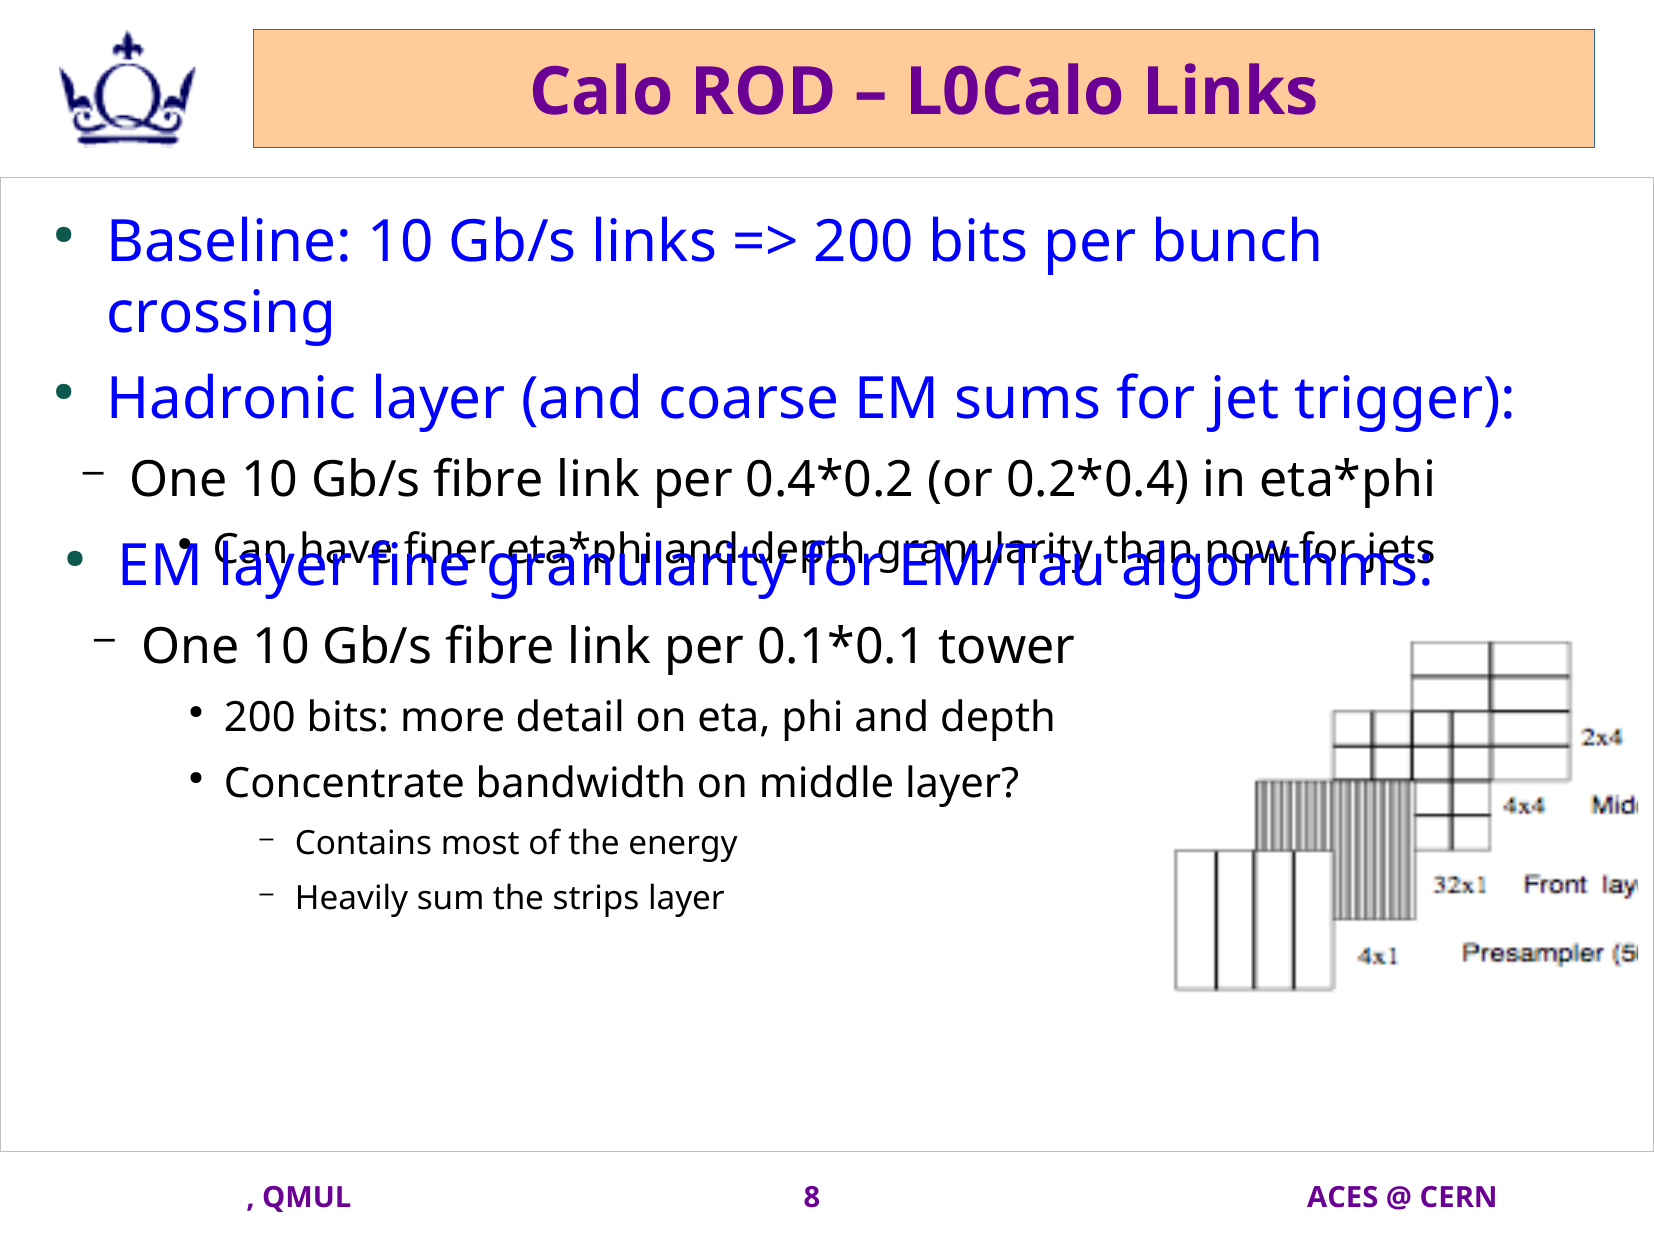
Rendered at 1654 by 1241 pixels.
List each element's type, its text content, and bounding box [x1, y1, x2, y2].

title Calo ROD – L0Calo Links [253, 29, 1595, 148]
list Baseline: 10 Gb/s links => 200 bits per bunch crossing Hadronic layer (and coarse EM sums for jet trigger): One 10 Gb/s fibre link per 0.4*0.2 (or 0.2*0.4) in eta*phi Can have finer eta*phi and depth granularity than now for jets [35, 204, 1566, 518]
picture [1498, 619, 1639, 1011]
picture [59, 29, 200, 148]
list EM layer fine granularity for EM/Tau algorithms: One 10 Gb/s fibre link per 0.1*0.1 tower 200 bits: more detail on eta, phi and depth Concentrate bandwidth on middle layer? Contains most of the energy Heavily sum the strips layer [46, 528, 1498, 1136]
